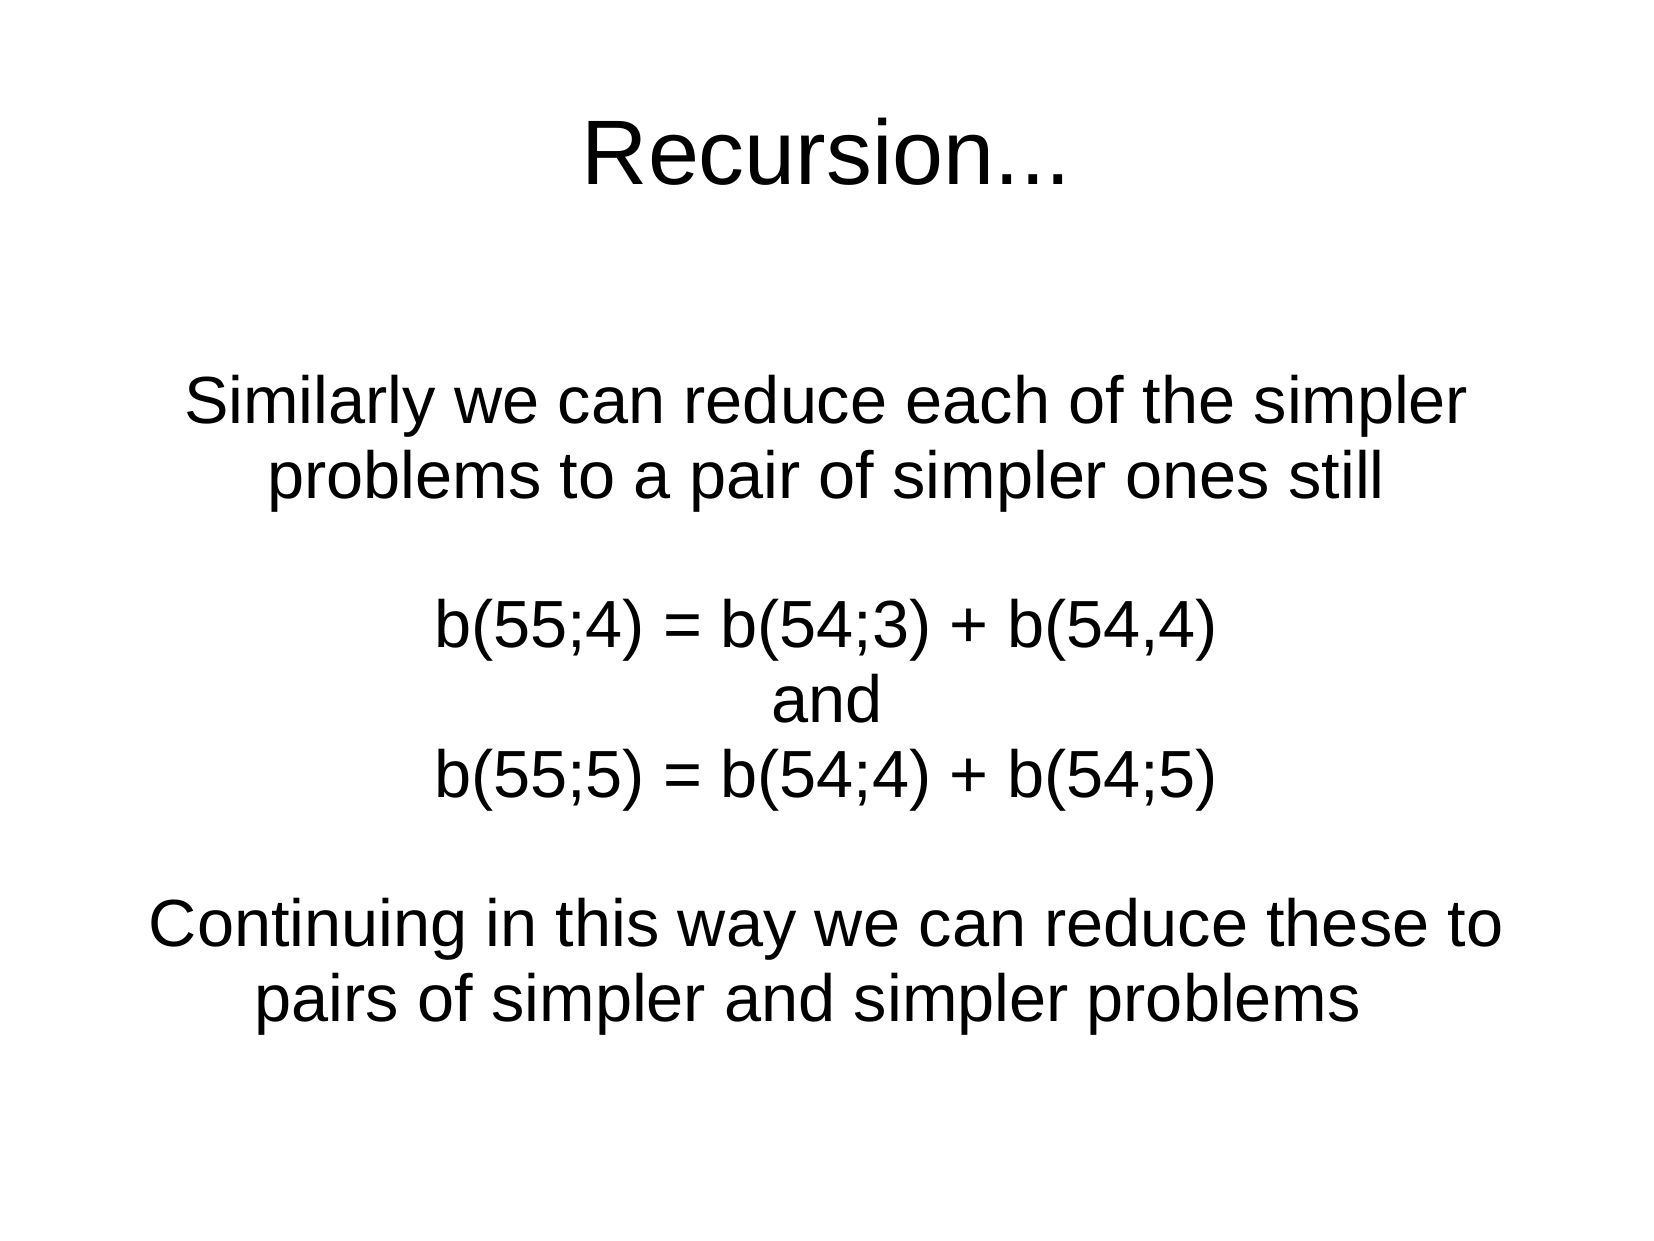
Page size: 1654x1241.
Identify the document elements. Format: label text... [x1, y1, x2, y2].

title Recursion... [82, 56, 1571, 250]
subtitle Similarly we can reduce each of the simpler problems to a pair of simpler ones still b(55;4) = b(54;3) + b(54,4) and b(55;5) = b(54;4) + b(54;5) Continuing in this way we can reduce these to pairs of simpler and simpler problems [82, 297, 1571, 1102]
